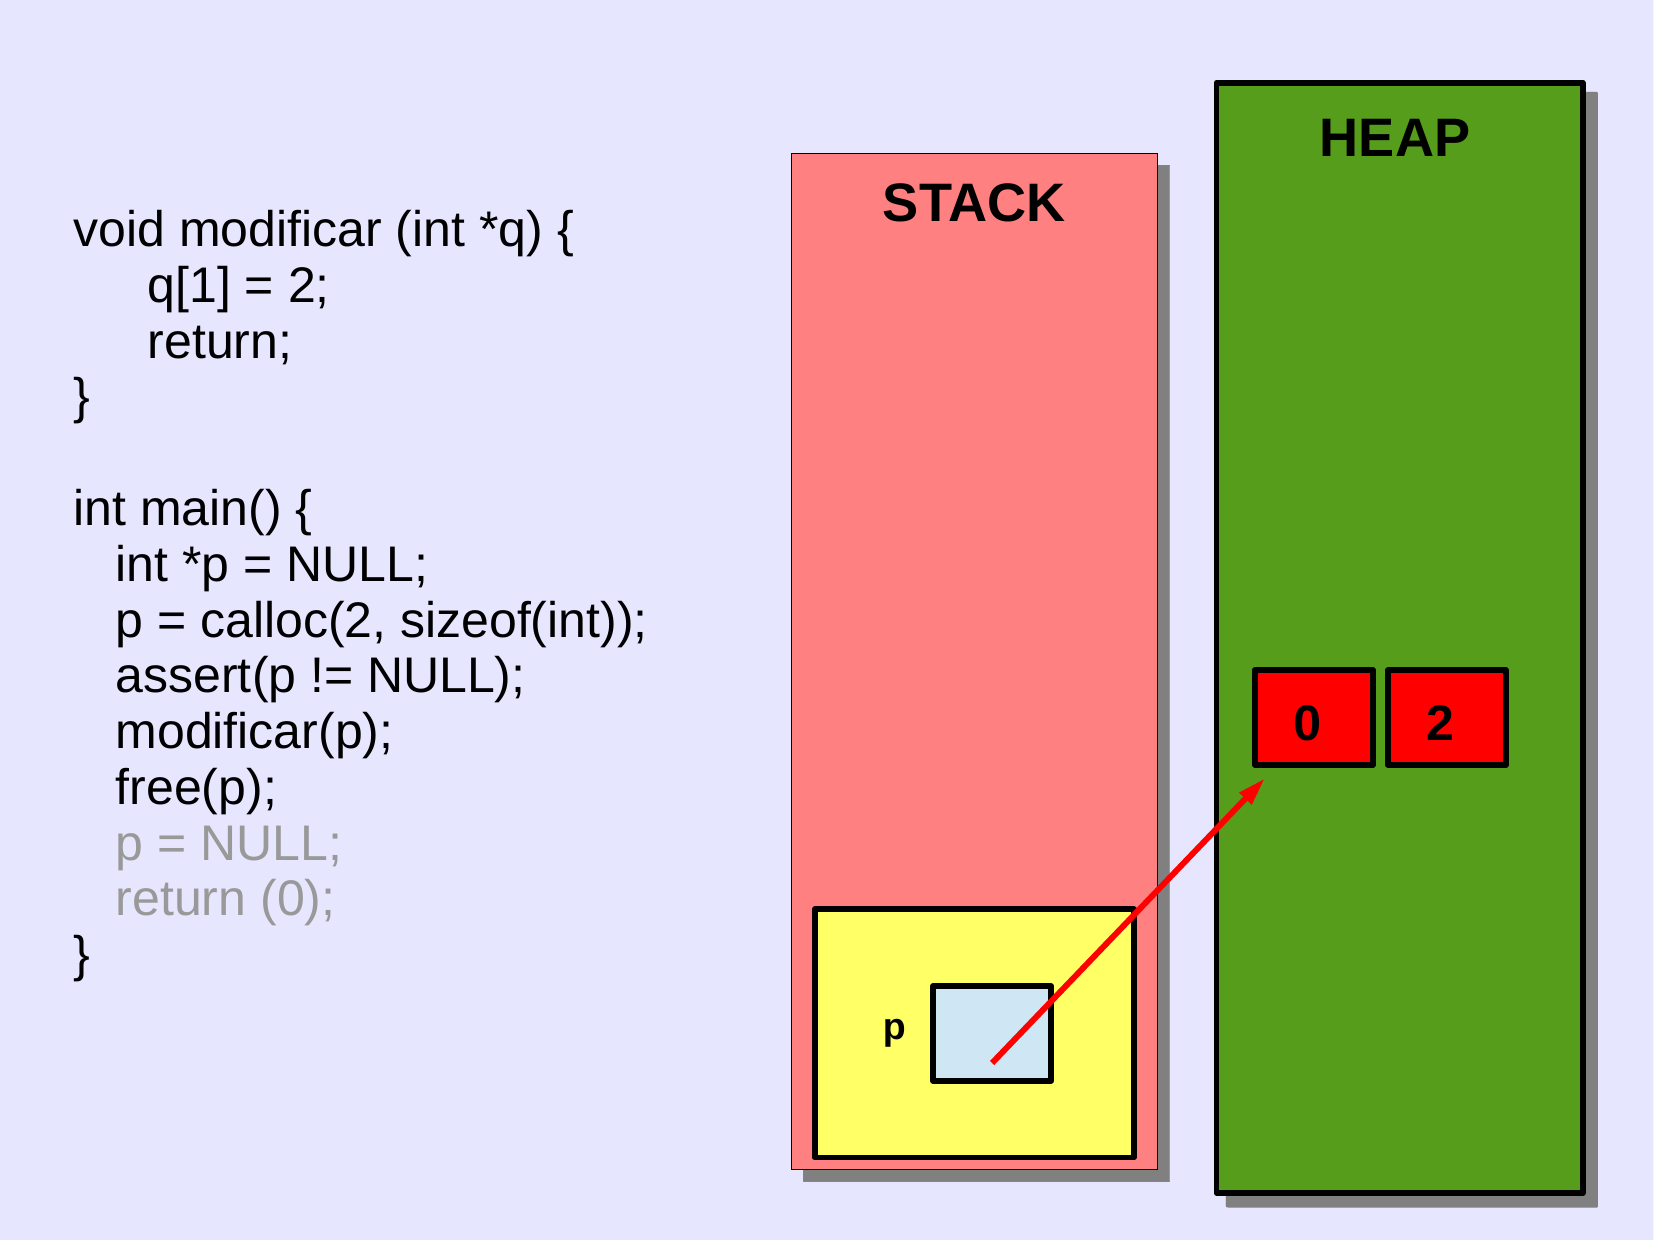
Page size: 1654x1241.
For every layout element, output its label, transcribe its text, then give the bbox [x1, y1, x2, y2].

text_box [1216, 82, 1583, 1193]
text_box 2 [1411, 688, 1495, 759]
text_box STACK [868, 165, 1128, 241]
text_box HEAP [1305, 100, 1565, 176]
text_box 0 [1278, 688, 1362, 759]
text_box p [868, 998, 928, 1055]
text_box void modificar (int *q) { q[1] = 2; return; } int main() { int *p = NULL; p = calloc(2, sizeof(int)); assert(p != NULL); modificar(p); free(p); p = NULL; return (0); } [59, 82, 792, 1032]
text_box [791, 153, 1158, 1170]
